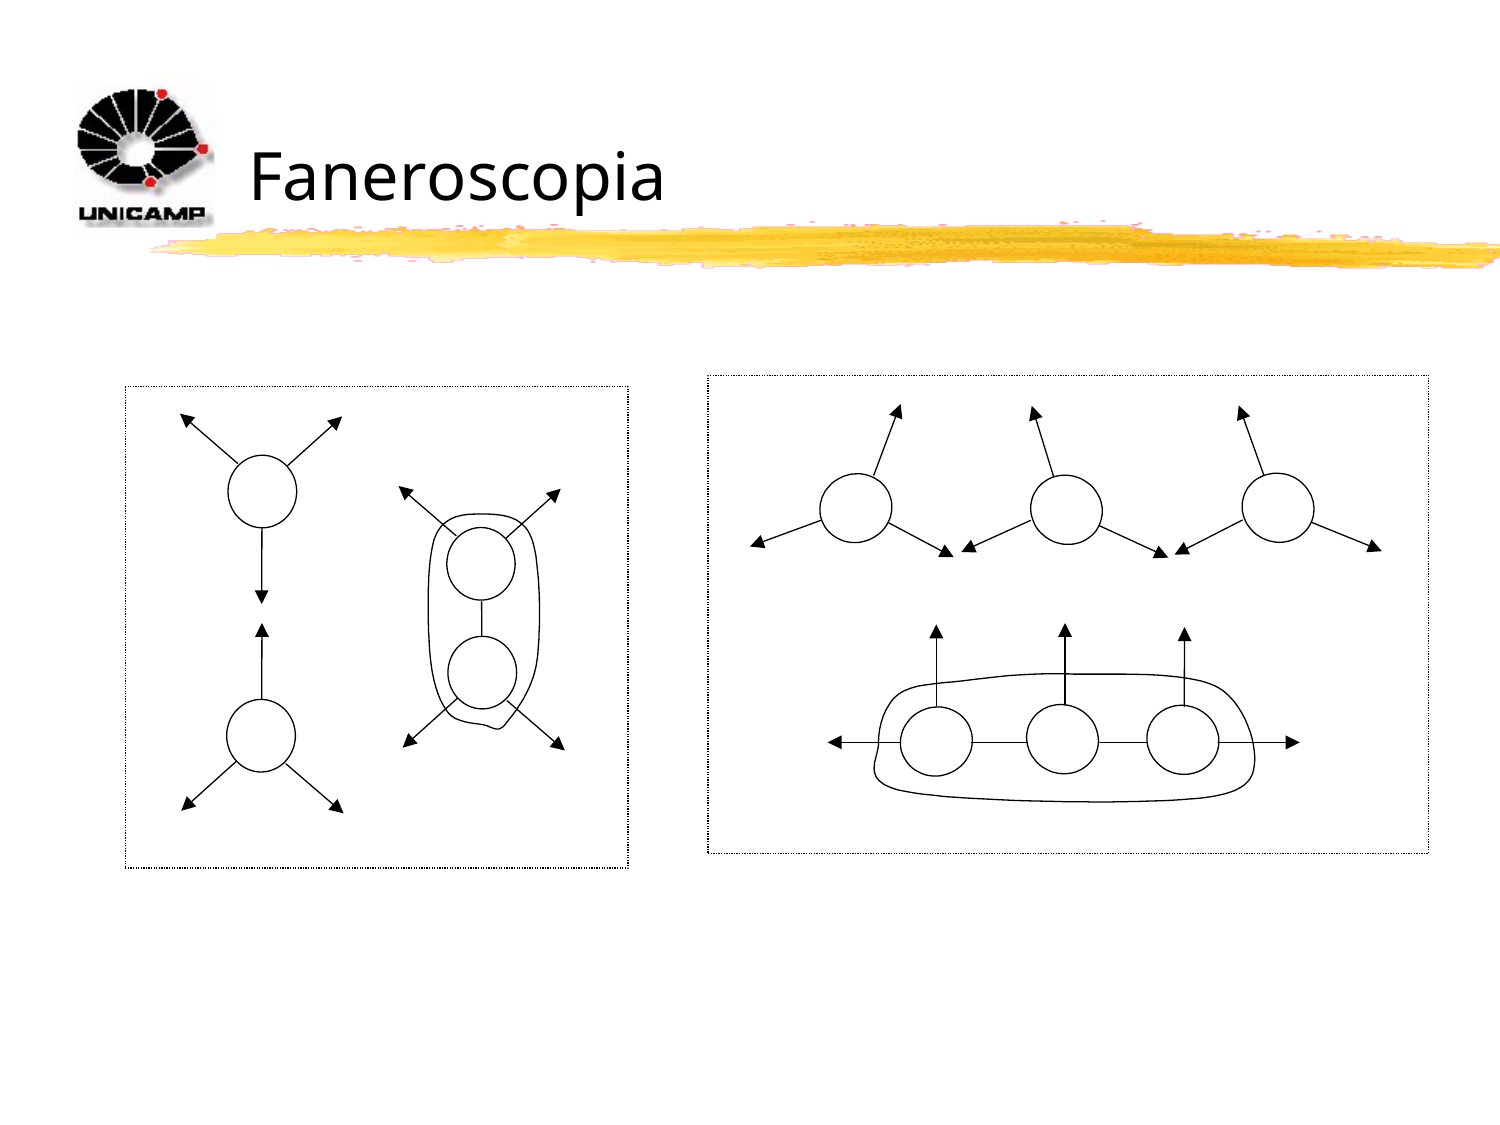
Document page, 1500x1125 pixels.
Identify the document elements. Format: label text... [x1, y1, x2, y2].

chart [125, 375, 1430, 870]
title Faneroscopia [233, 37, 1434, 225]
picture [75, 74, 1500, 279]
